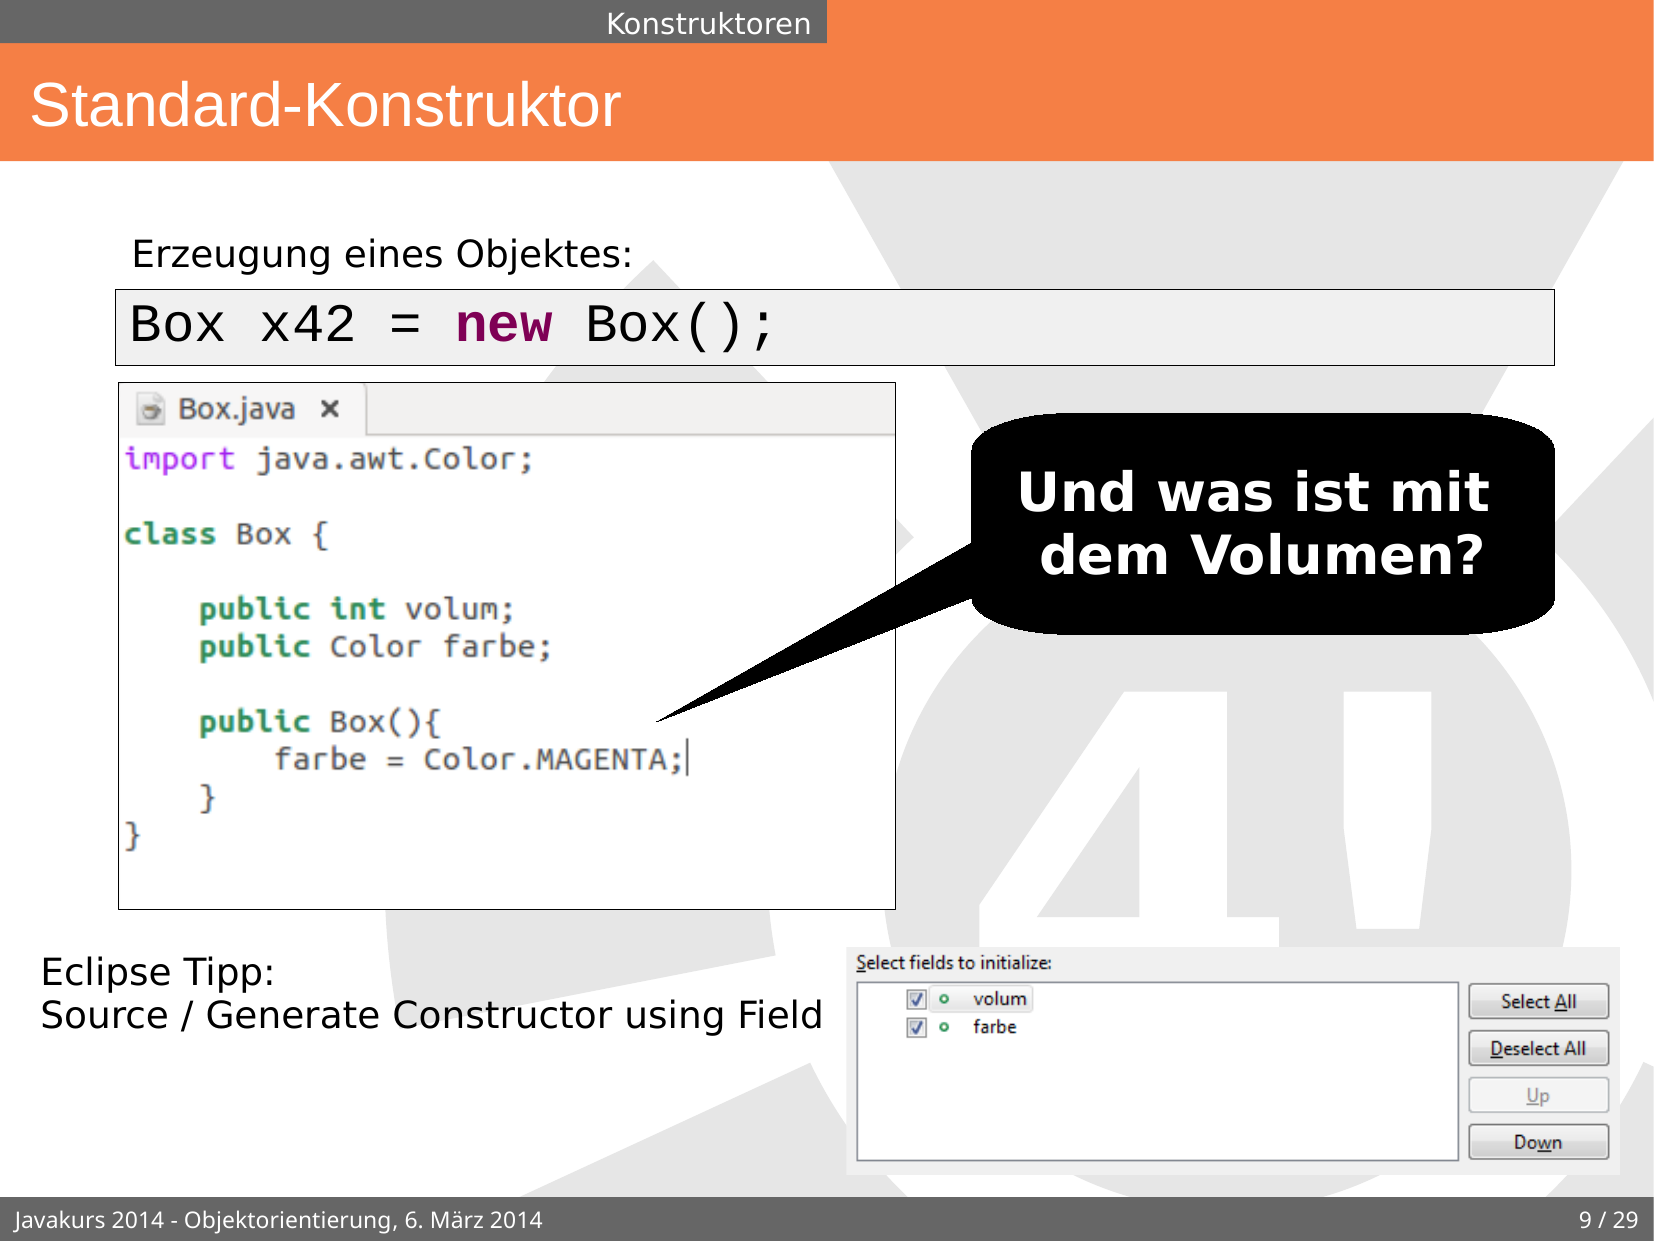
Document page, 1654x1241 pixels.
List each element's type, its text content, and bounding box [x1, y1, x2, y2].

picture [118, 382, 895, 910]
title Standard-Konstruktor [29, 67, 1595, 143]
text_box Eclipse Tipp: Source / Generate Constructor using Field [25, 943, 840, 1047]
picture [846, 947, 1620, 1175]
text_box Und was ist mit dem Volumen? [656, 413, 1555, 722]
text_box Konstruktoren [29, 0, 827, 50]
text_box Box x42 = new Box(); [115, 289, 1555, 366]
text_box Erzeugung eines Objektes: [116, 225, 650, 285]
